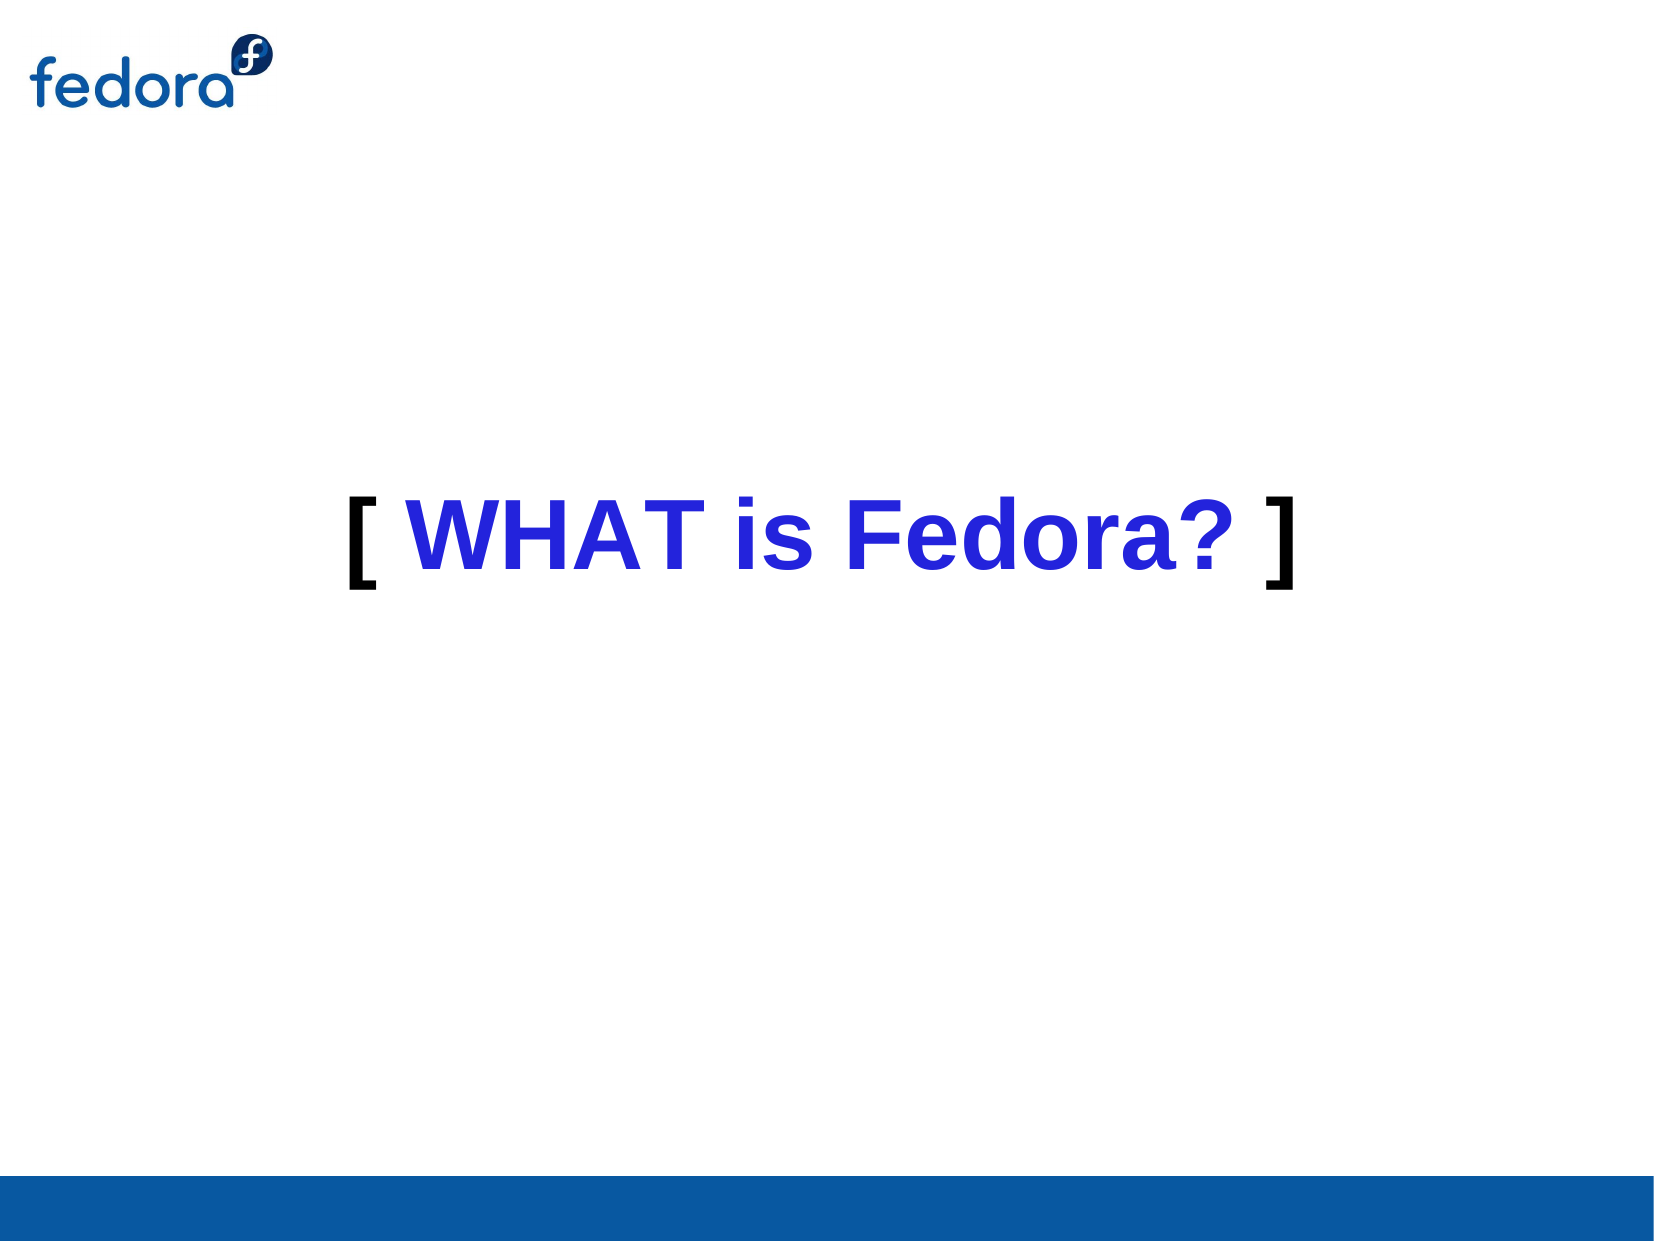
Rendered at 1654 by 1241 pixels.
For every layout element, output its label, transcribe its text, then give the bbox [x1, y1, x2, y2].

picture [22, 27, 277, 115]
list [ WHAT is Fedora? ] [344, 407, 1346, 741]
picture [0, 1176, 1654, 1241]
